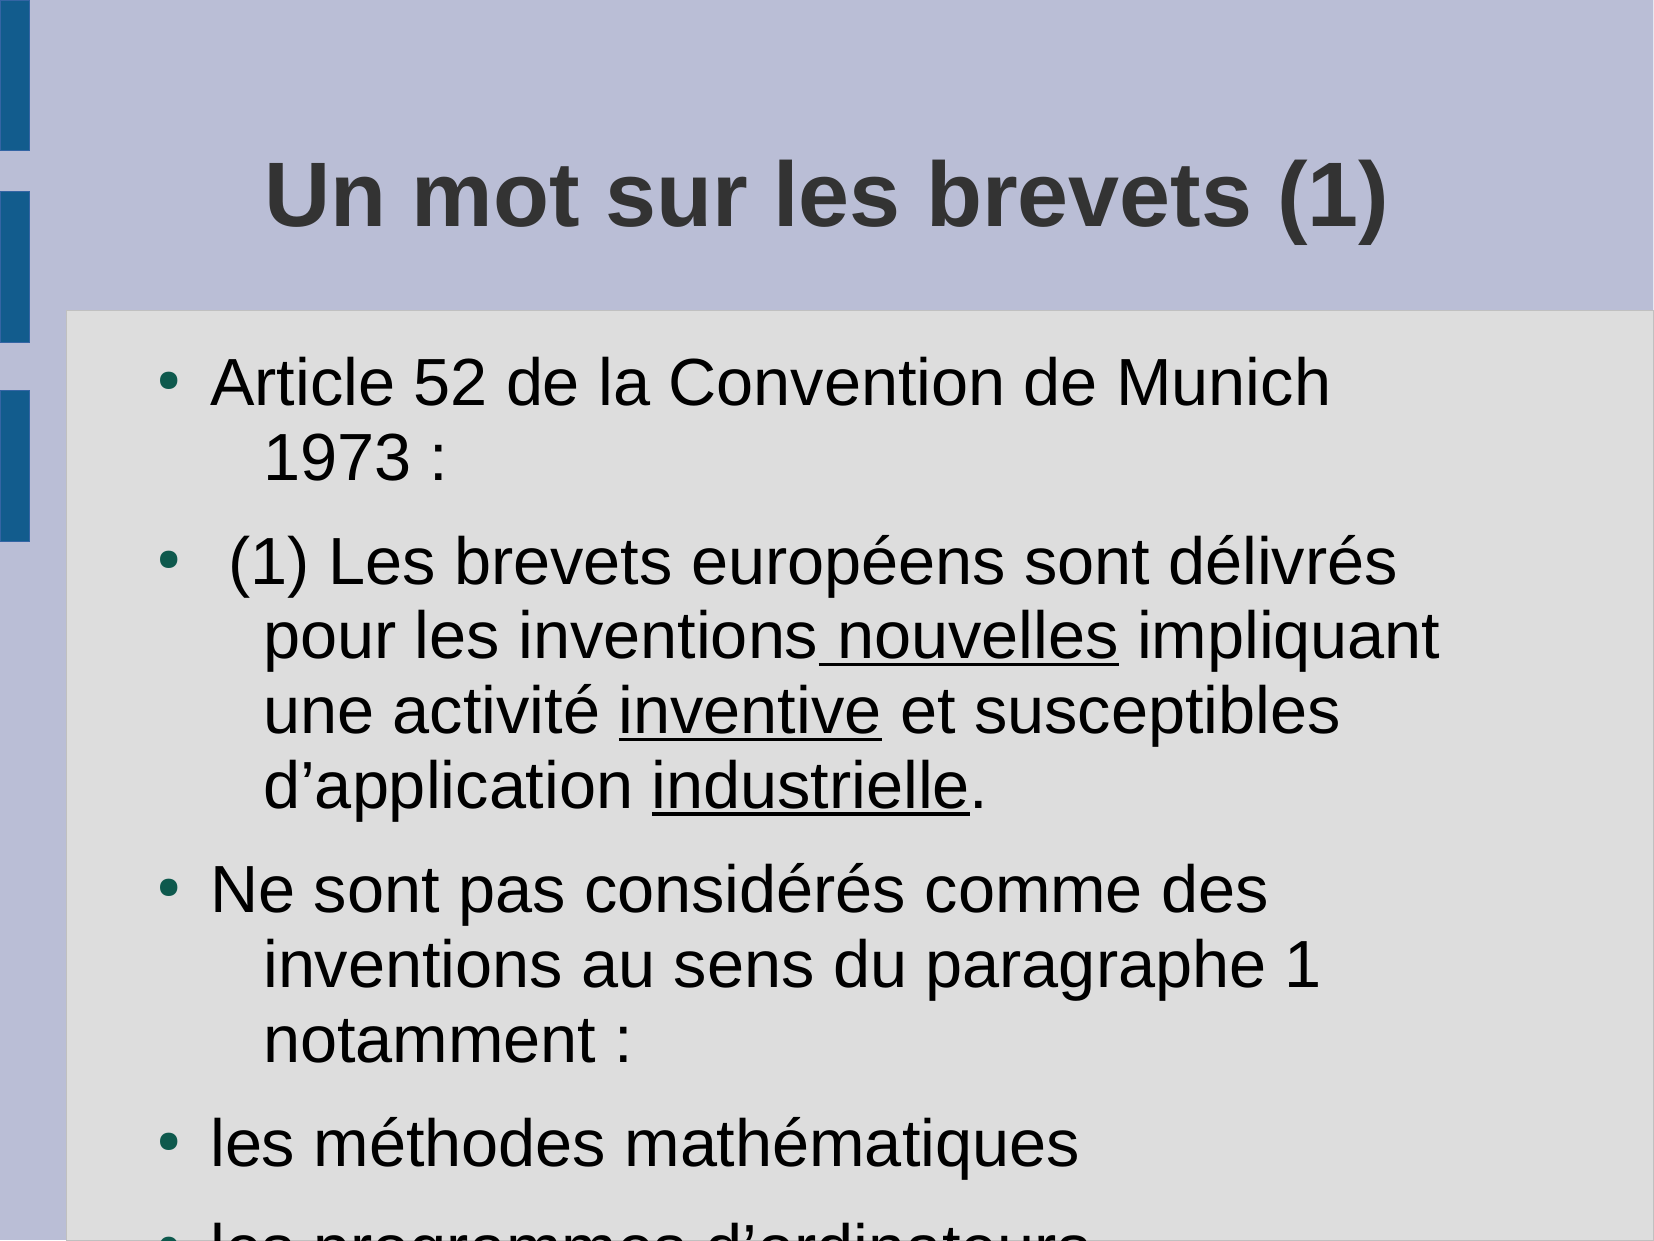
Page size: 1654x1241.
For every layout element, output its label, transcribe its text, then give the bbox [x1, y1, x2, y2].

list Article 52 de la Convention de Munich 1973 : (1) Les brevets européens sont délivrés pour les inventions nouvelles impliquant une activité inventive et susceptibles d’application industrielle. Ne sont pas considérés comme des inventions au sens du paragraphe 1 notamment : les méthodes mathématiques les programmes d’ordinateurs [121, 344, 1534, 1130]
title Un mot sur les brevets (1) [121, 91, 1534, 299]
